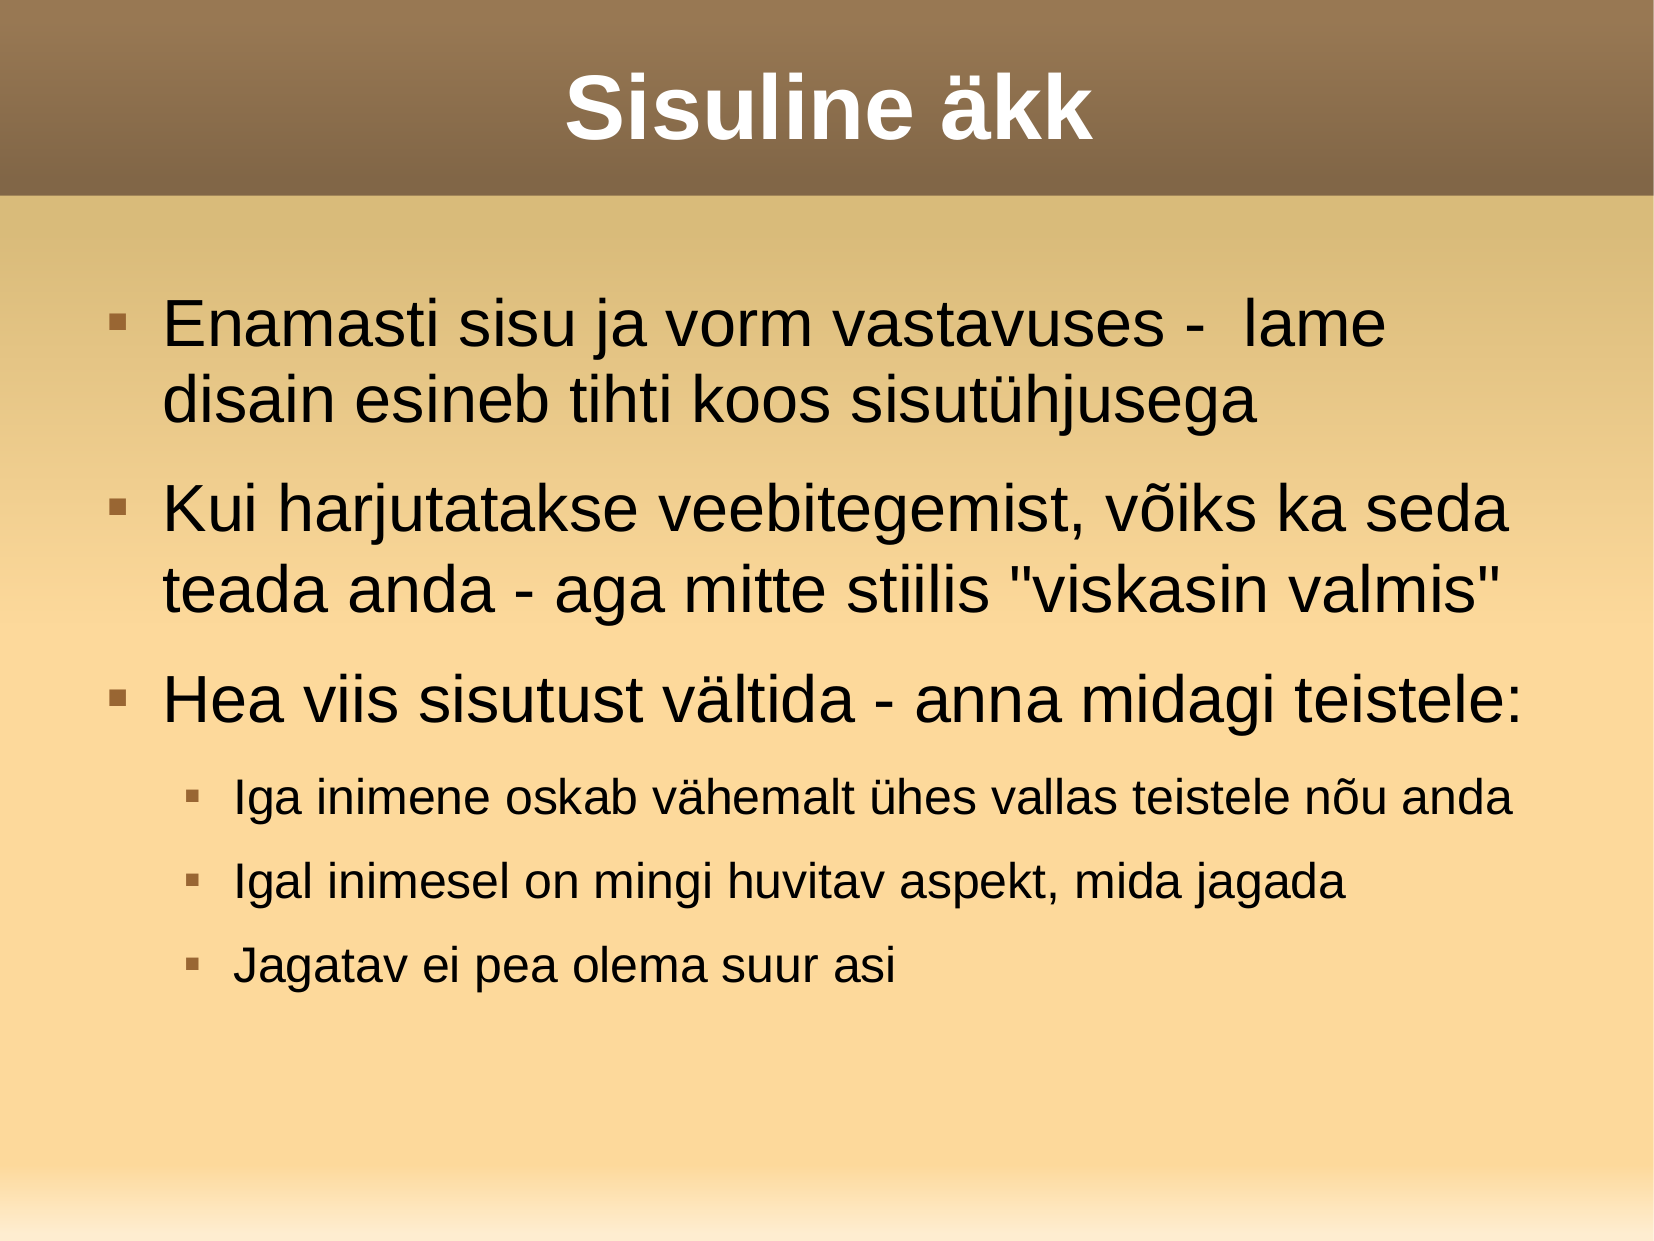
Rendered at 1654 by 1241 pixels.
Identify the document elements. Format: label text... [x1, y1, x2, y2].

picture [0, 0, 1654, 1241]
list Enamasti sisu ja vorm vastavuses - lame disain esineb tihti koos sisutühjusega Kui harjutatakse veebitegemist, võiks ka seda teada anda - aga mitte stiilis "viskasin valmis" Hea viis sisutust vältida - anna midagi teistele: Iga inimene oskab vähemalt ühes vallas teistele nõu anda Igal inimesel on mingi huvitav aspekt, mida jagada Jagatav ei pea olema suur asi [91, 285, 1547, 1067]
title Sisuline äkk [124, 0, 1536, 215]
